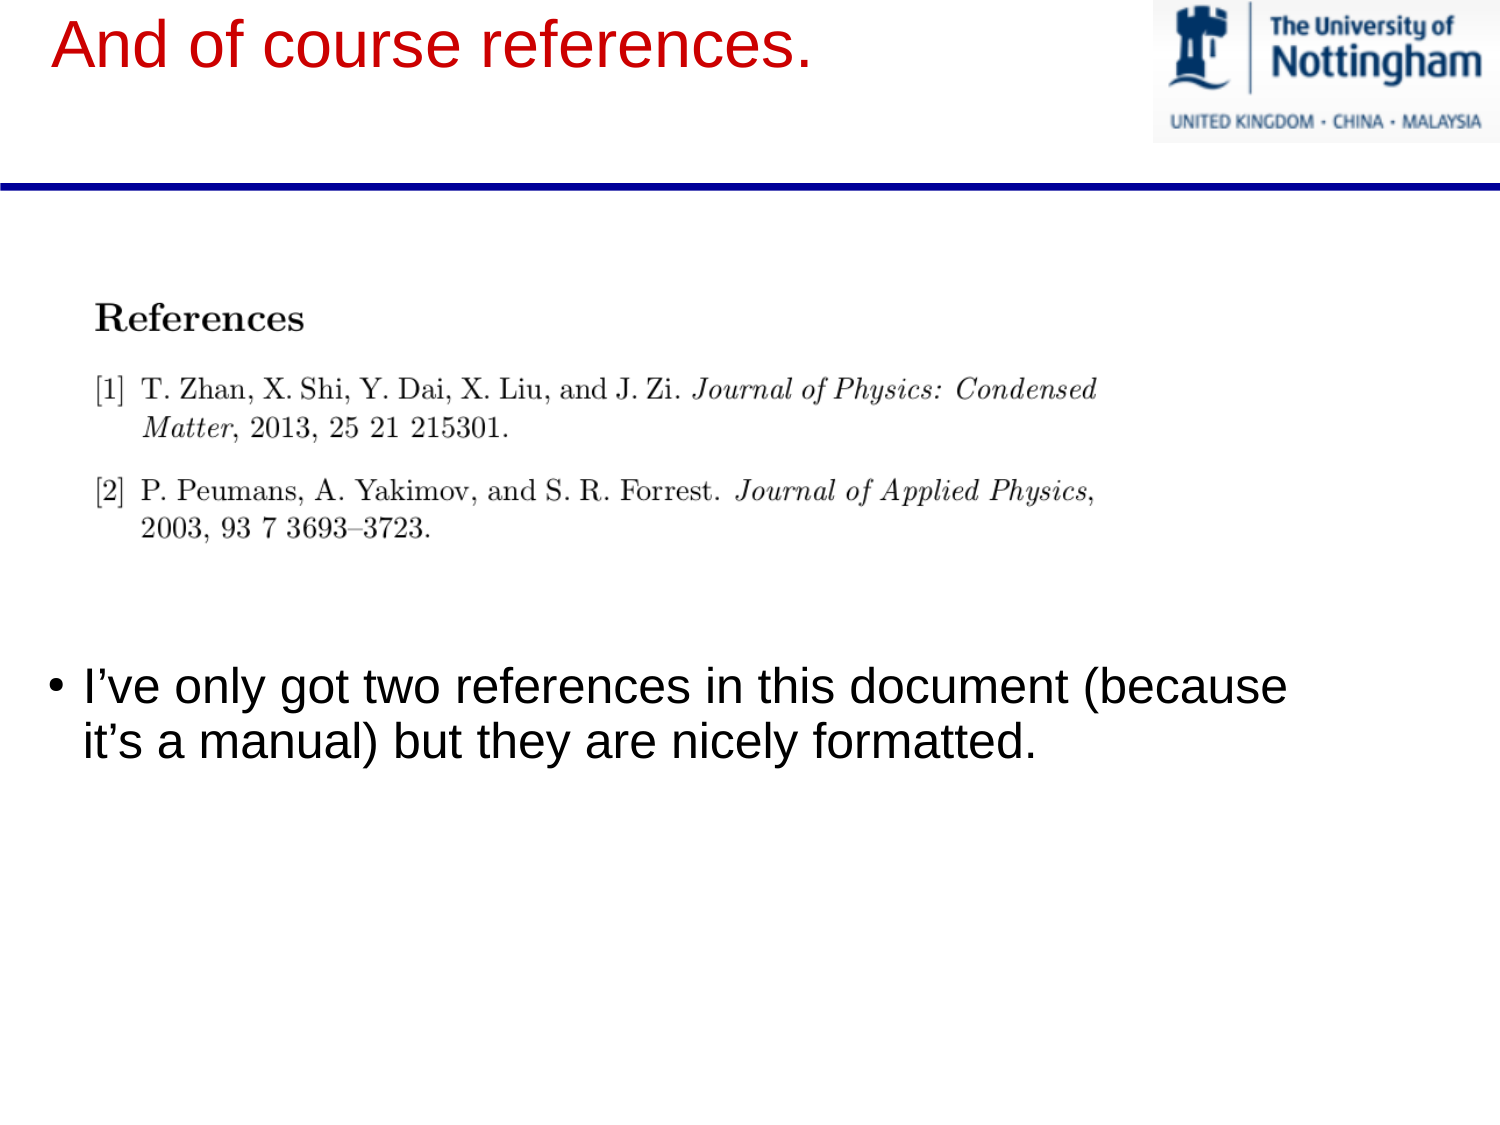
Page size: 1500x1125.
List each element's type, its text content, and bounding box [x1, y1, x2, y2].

picture [1153, 0, 1500, 143]
text_box And of course references. [36, 0, 991, 90]
text_box I’ve only got two references in this document (because it’s a manual) but they are nicely formatted. [32, 650, 1350, 833]
picture [79, 282, 1140, 590]
